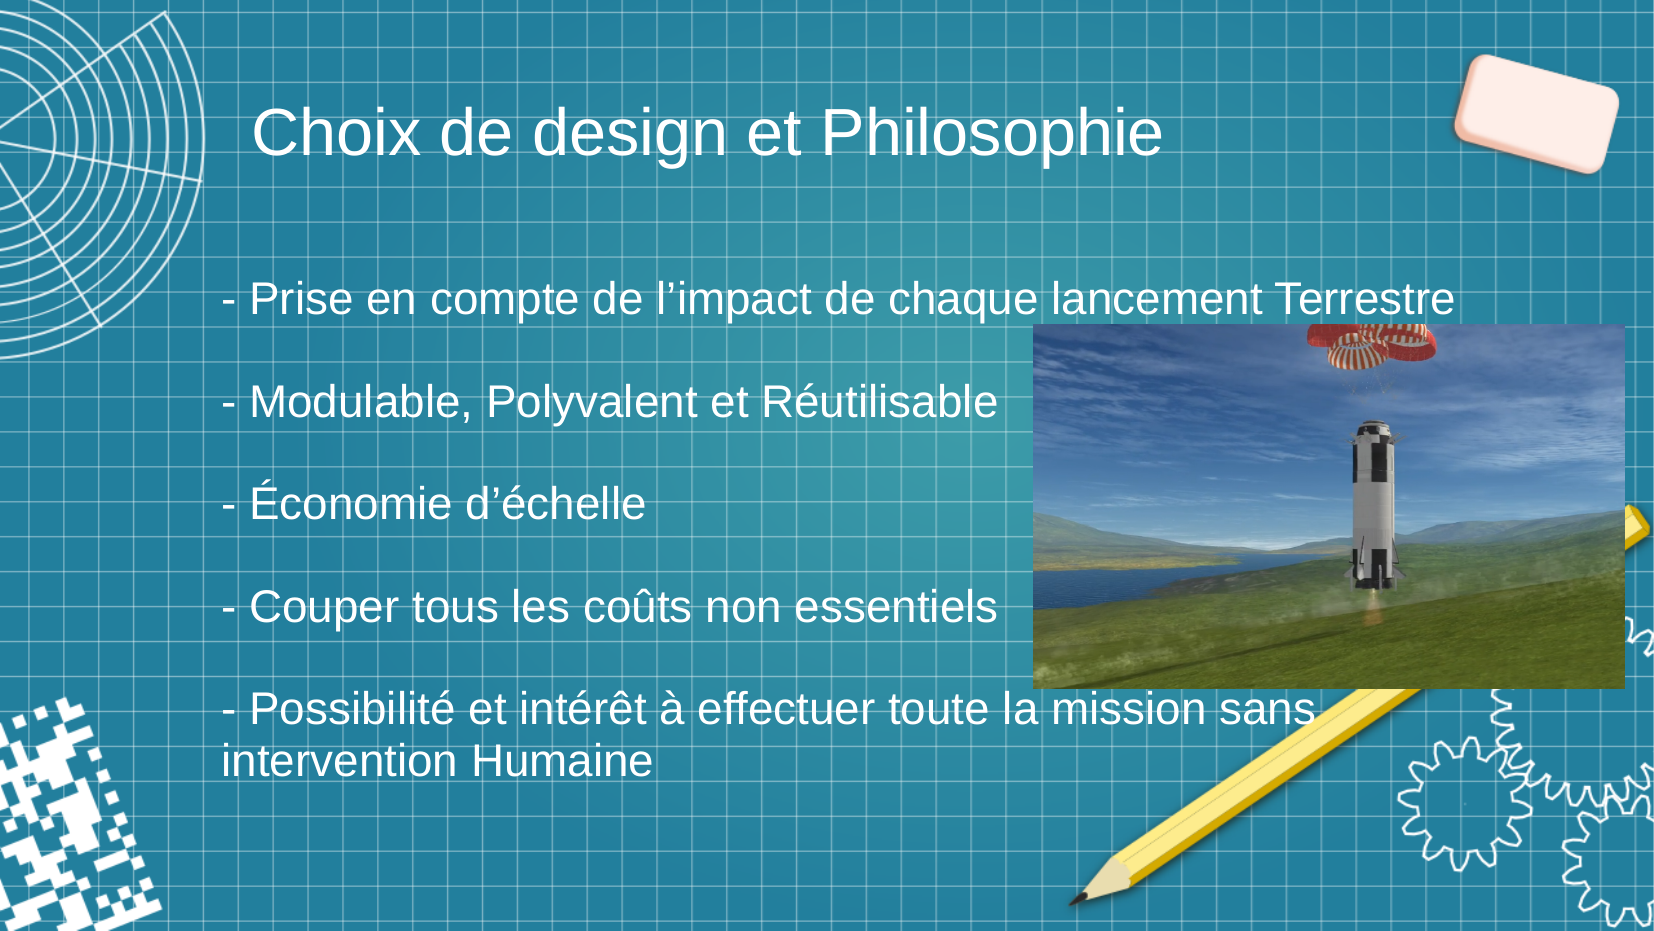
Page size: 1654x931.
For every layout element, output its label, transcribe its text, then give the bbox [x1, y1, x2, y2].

text_box - Prise en compte de l’impact de chaque lancement Terrestre - Modulable, Polyvalent et Réutilisable - Économie d’échelle - Couper tous les coûts non essentiels - Possibilité et intérêt à effectuer toute la mission sans intervention Humaine [206, 265, 1565, 857]
text_box Choix de design et Philosophie [236, 87, 1388, 178]
picture [0, 0, 1654, 931]
